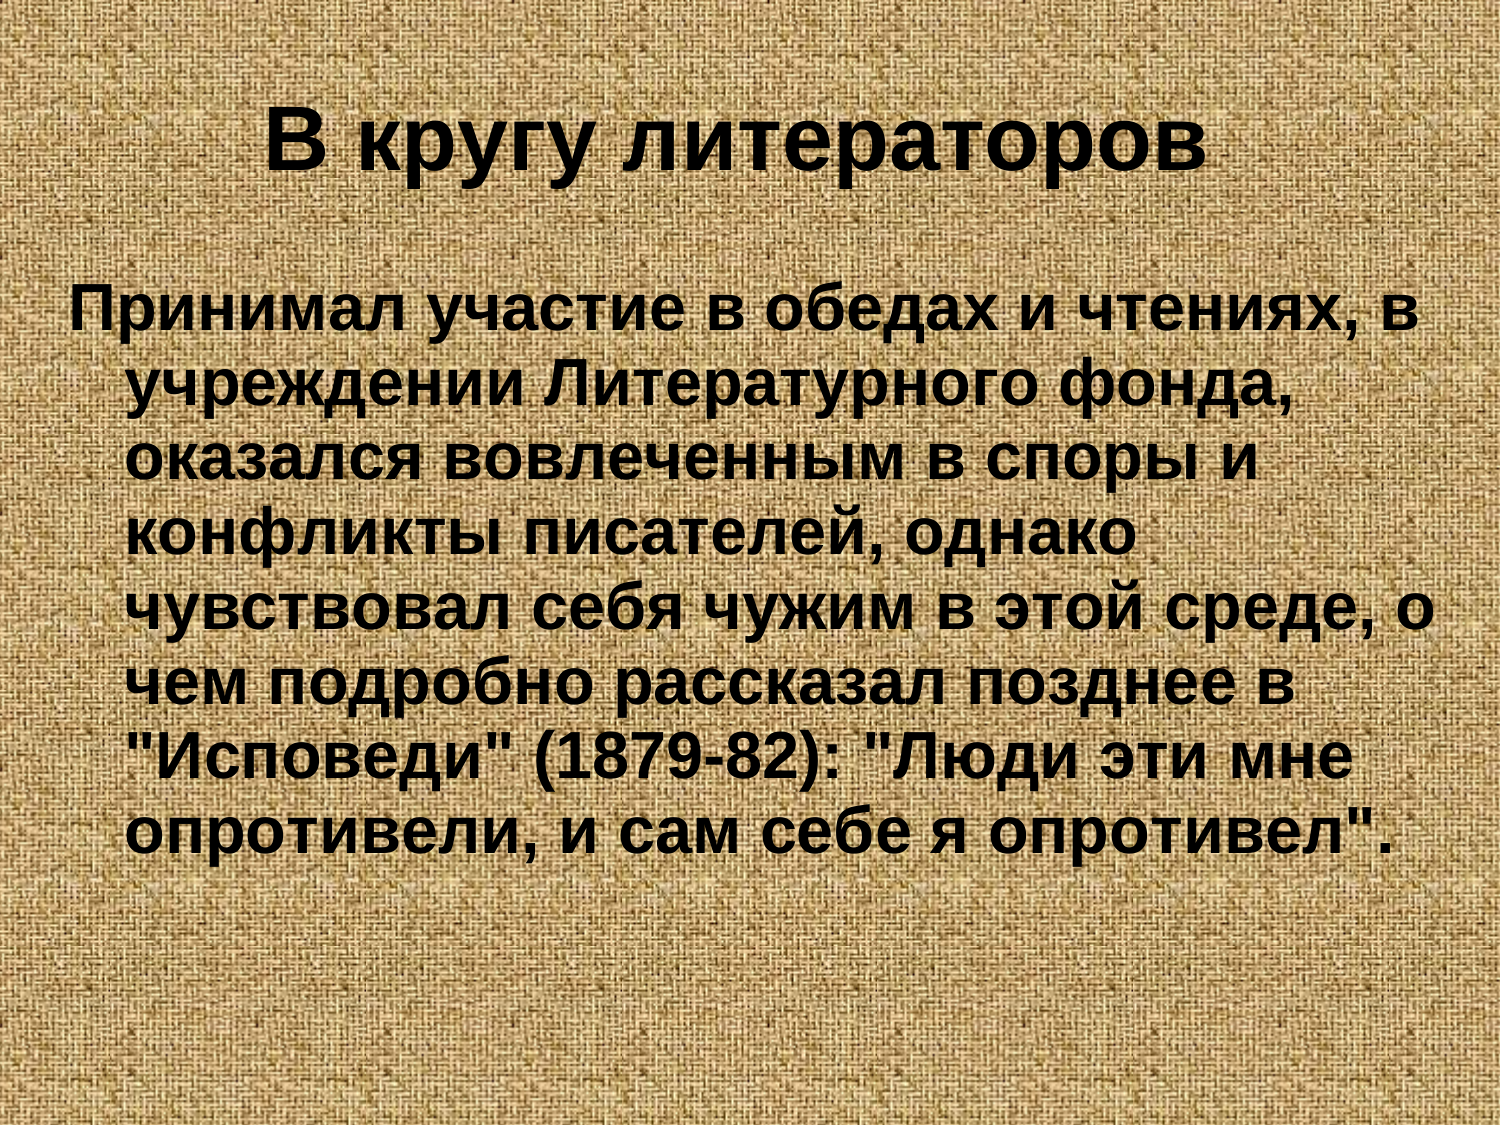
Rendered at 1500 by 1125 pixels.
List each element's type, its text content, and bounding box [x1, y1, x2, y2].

picture [0, 0, 1500, 1125]
title В кругу литераторов [75, 45, 1426, 233]
list Принимал участие в обедах и чтениях, в учреждении Литературного фонда, оказался вовлеченным в споры и конфликты писателей, однако чувствовал себя чужим в этой среде, о чем подробно рассказал позднее в "Исповеди" (1879-82): "Люди эти мне опротивели, и сам себе я опротивел". [53, 262, 1459, 1083]
